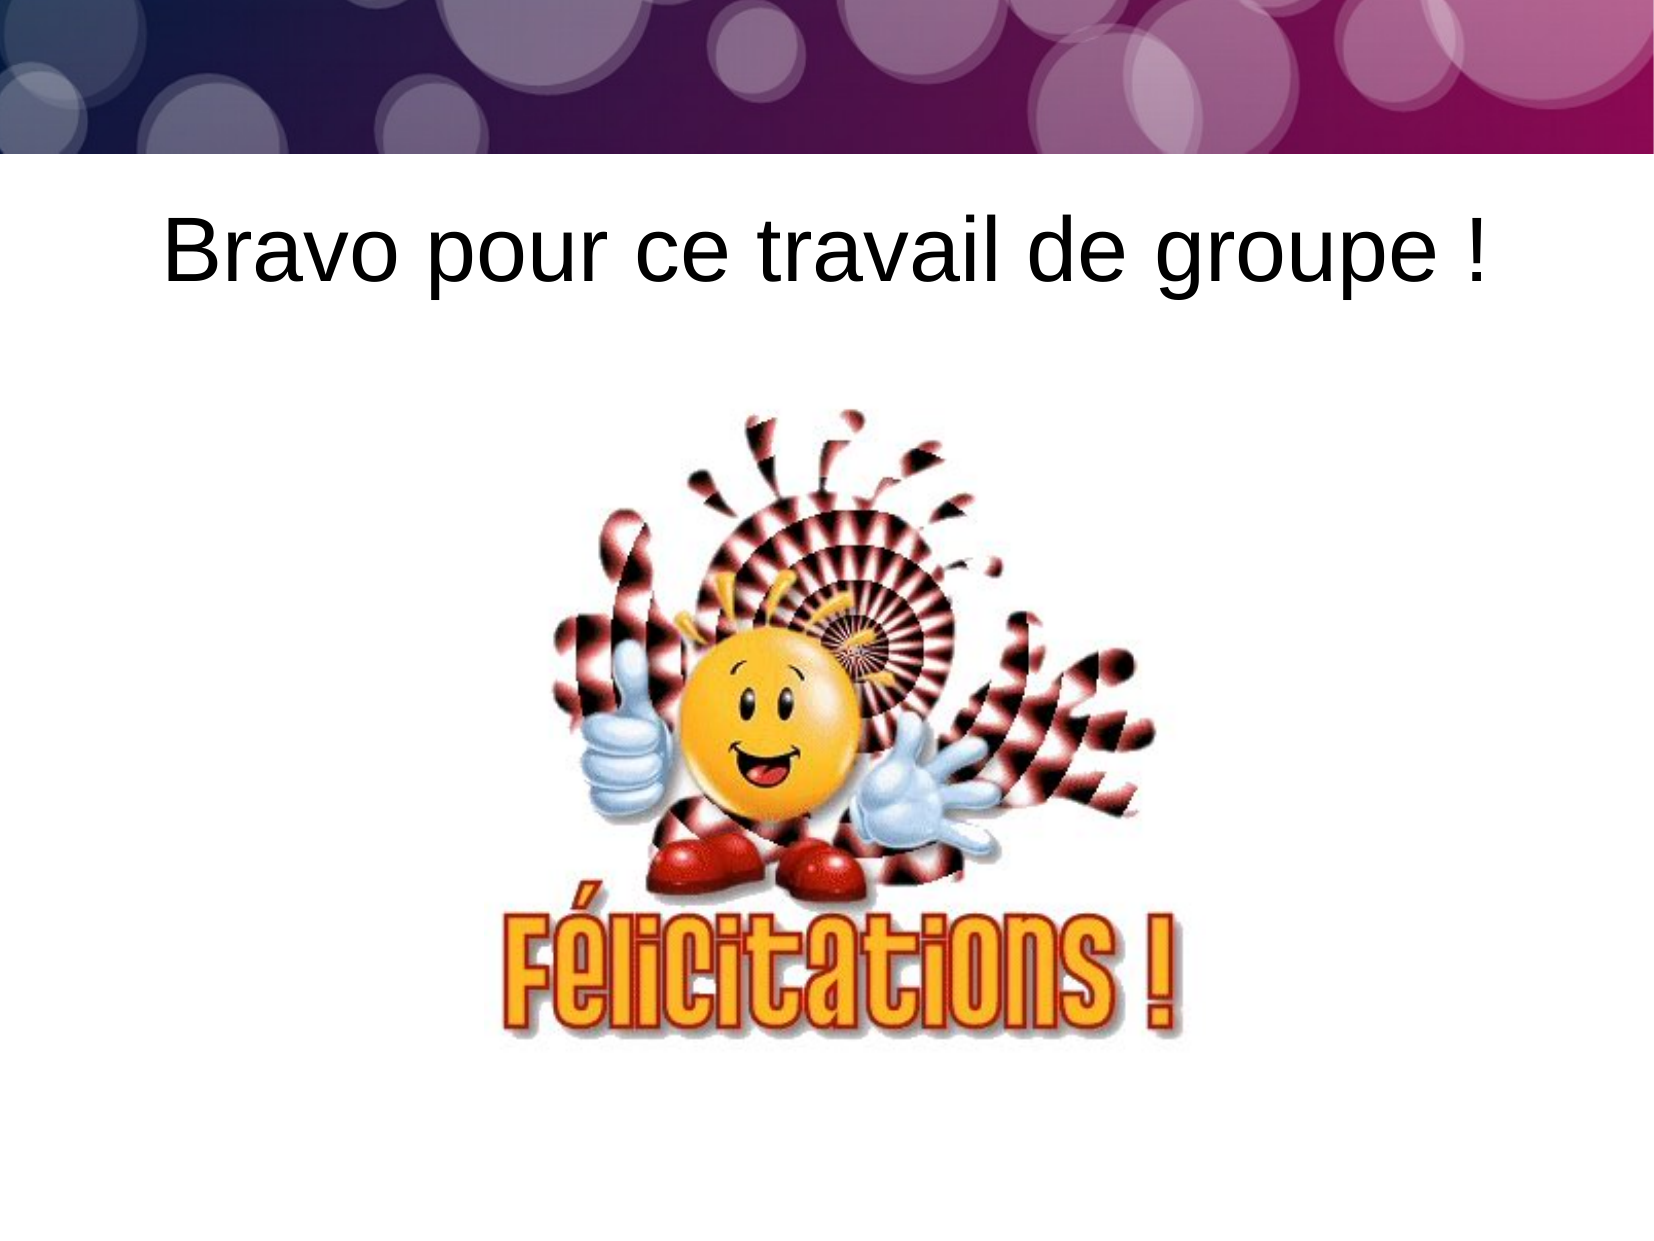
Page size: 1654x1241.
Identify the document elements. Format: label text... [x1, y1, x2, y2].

picture [484, 377, 1206, 1087]
title Bravo pour ce travail de groupe ! [82, 159, 1571, 331]
